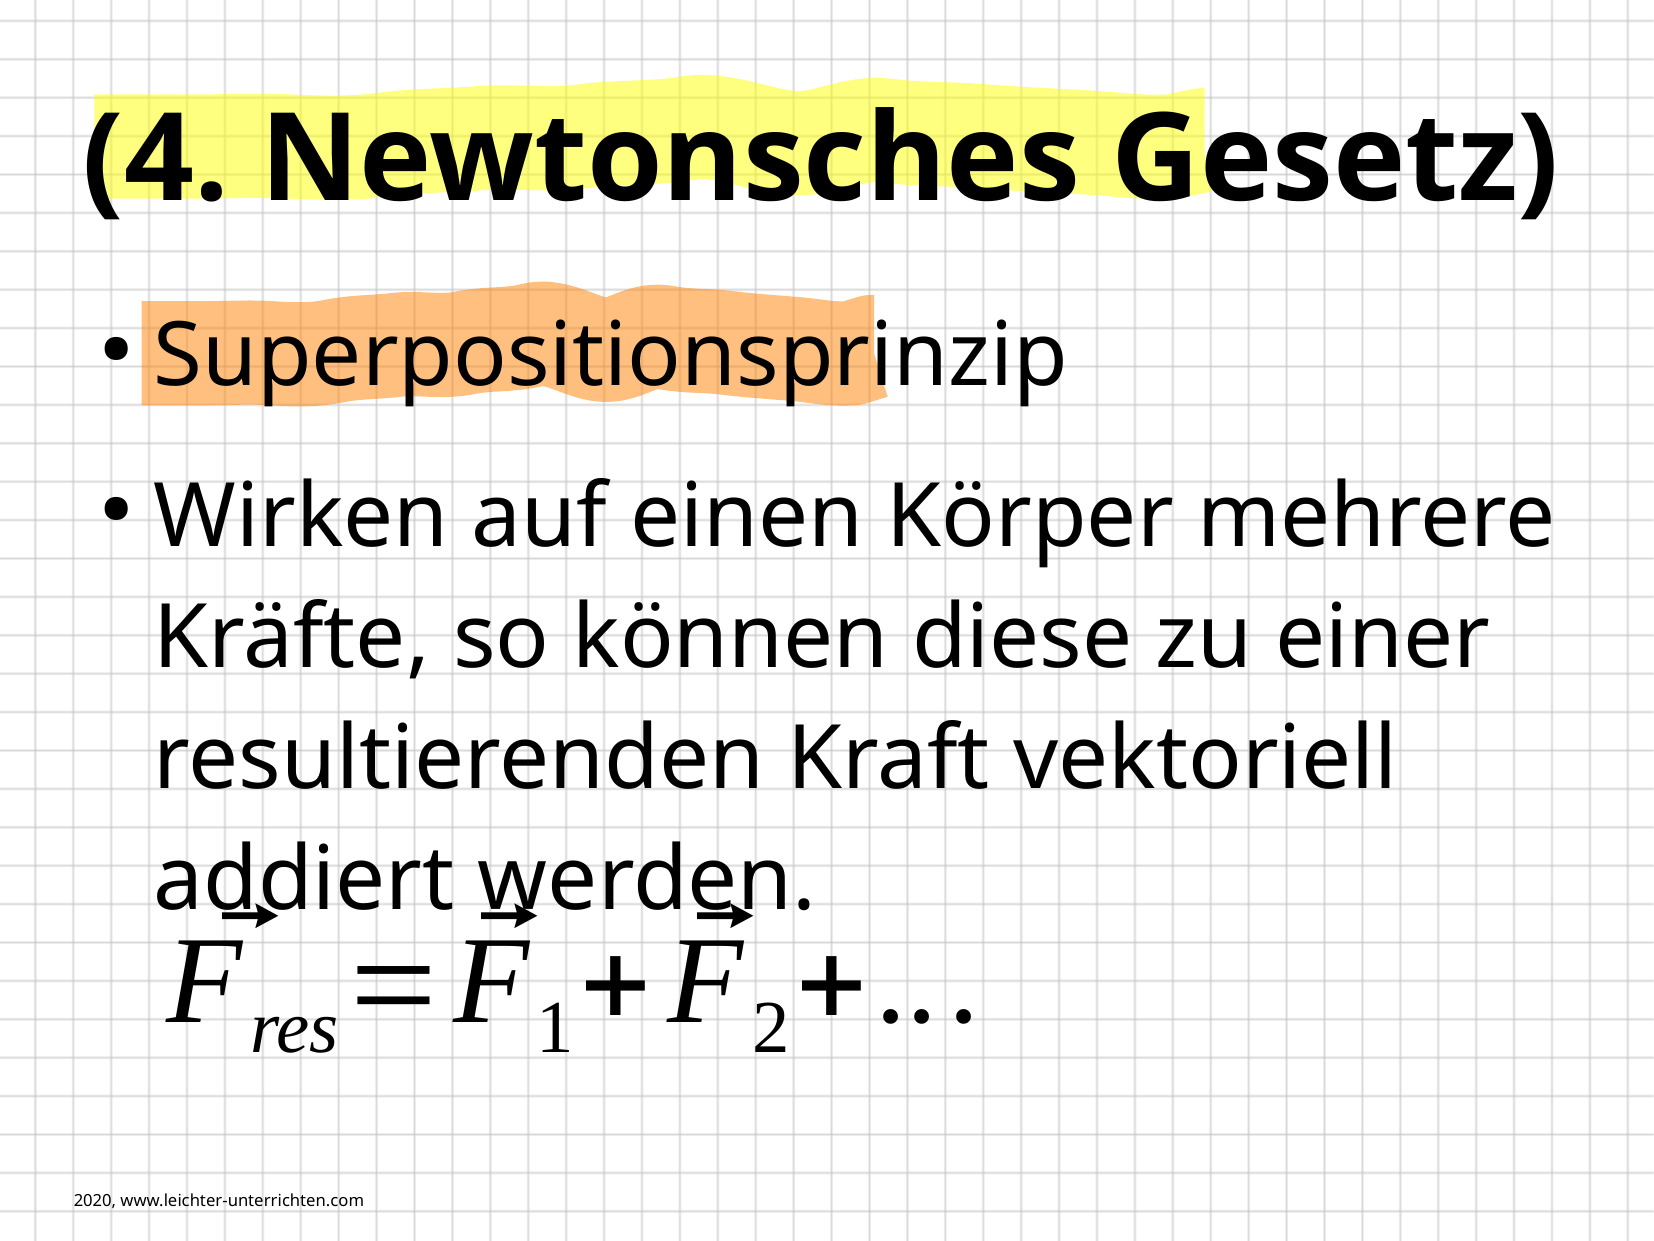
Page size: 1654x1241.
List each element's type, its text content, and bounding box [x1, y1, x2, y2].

chart [153, 897, 989, 1069]
list Superpositionsprinzip Wirken auf einen Körper mehrere Kräfte, so können diese zu einer resultierenden Kraft vektoriell addiert werden. [82, 290, 1571, 1010]
title (4. Newtonsches Gesetz) [82, 49, 1571, 257]
